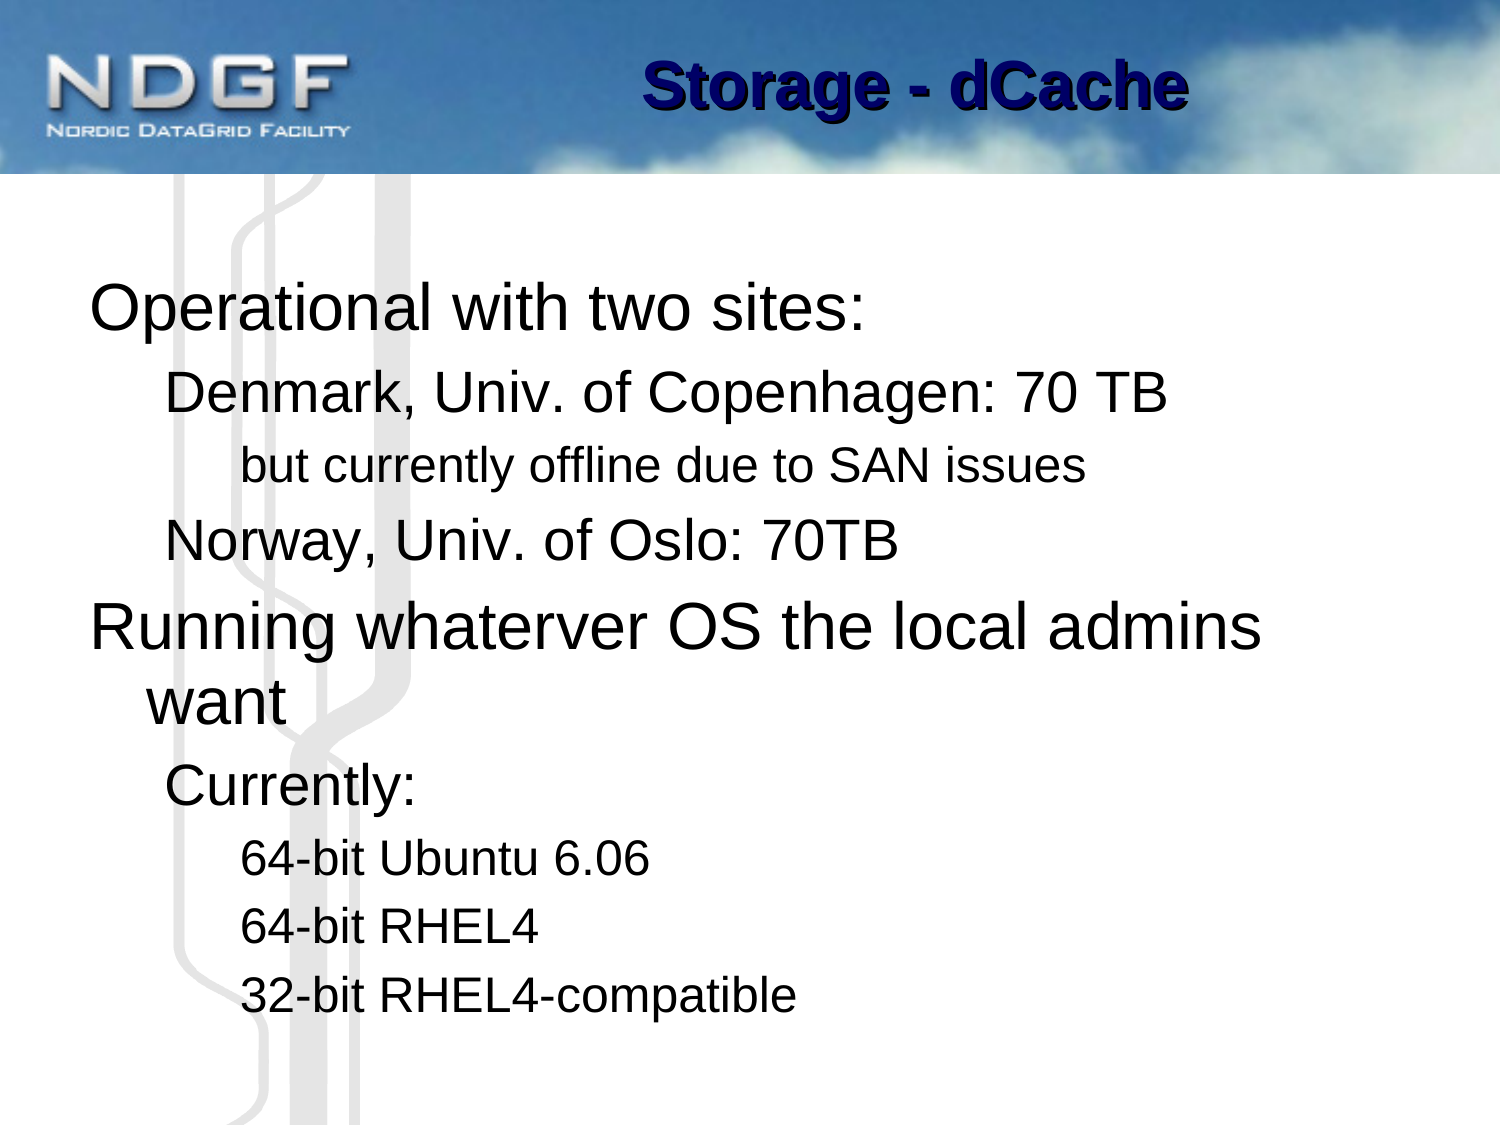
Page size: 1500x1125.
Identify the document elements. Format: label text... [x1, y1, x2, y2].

picture [0, 0, 1500, 1125]
list Operational with two sites: Denmark, Univ. of Copenhagen: 70 TB but currently offline due to SAN issues Norway, Univ. of Oslo: 70TB Running whaterver OS the local admins want Currently: 64-bit Ubuntu 6.06 64-bit RHEL4 32-bit RHEL4-compatible [75, 262, 1426, 1116]
title Storage - dCache [372, 11, 1459, 157]
